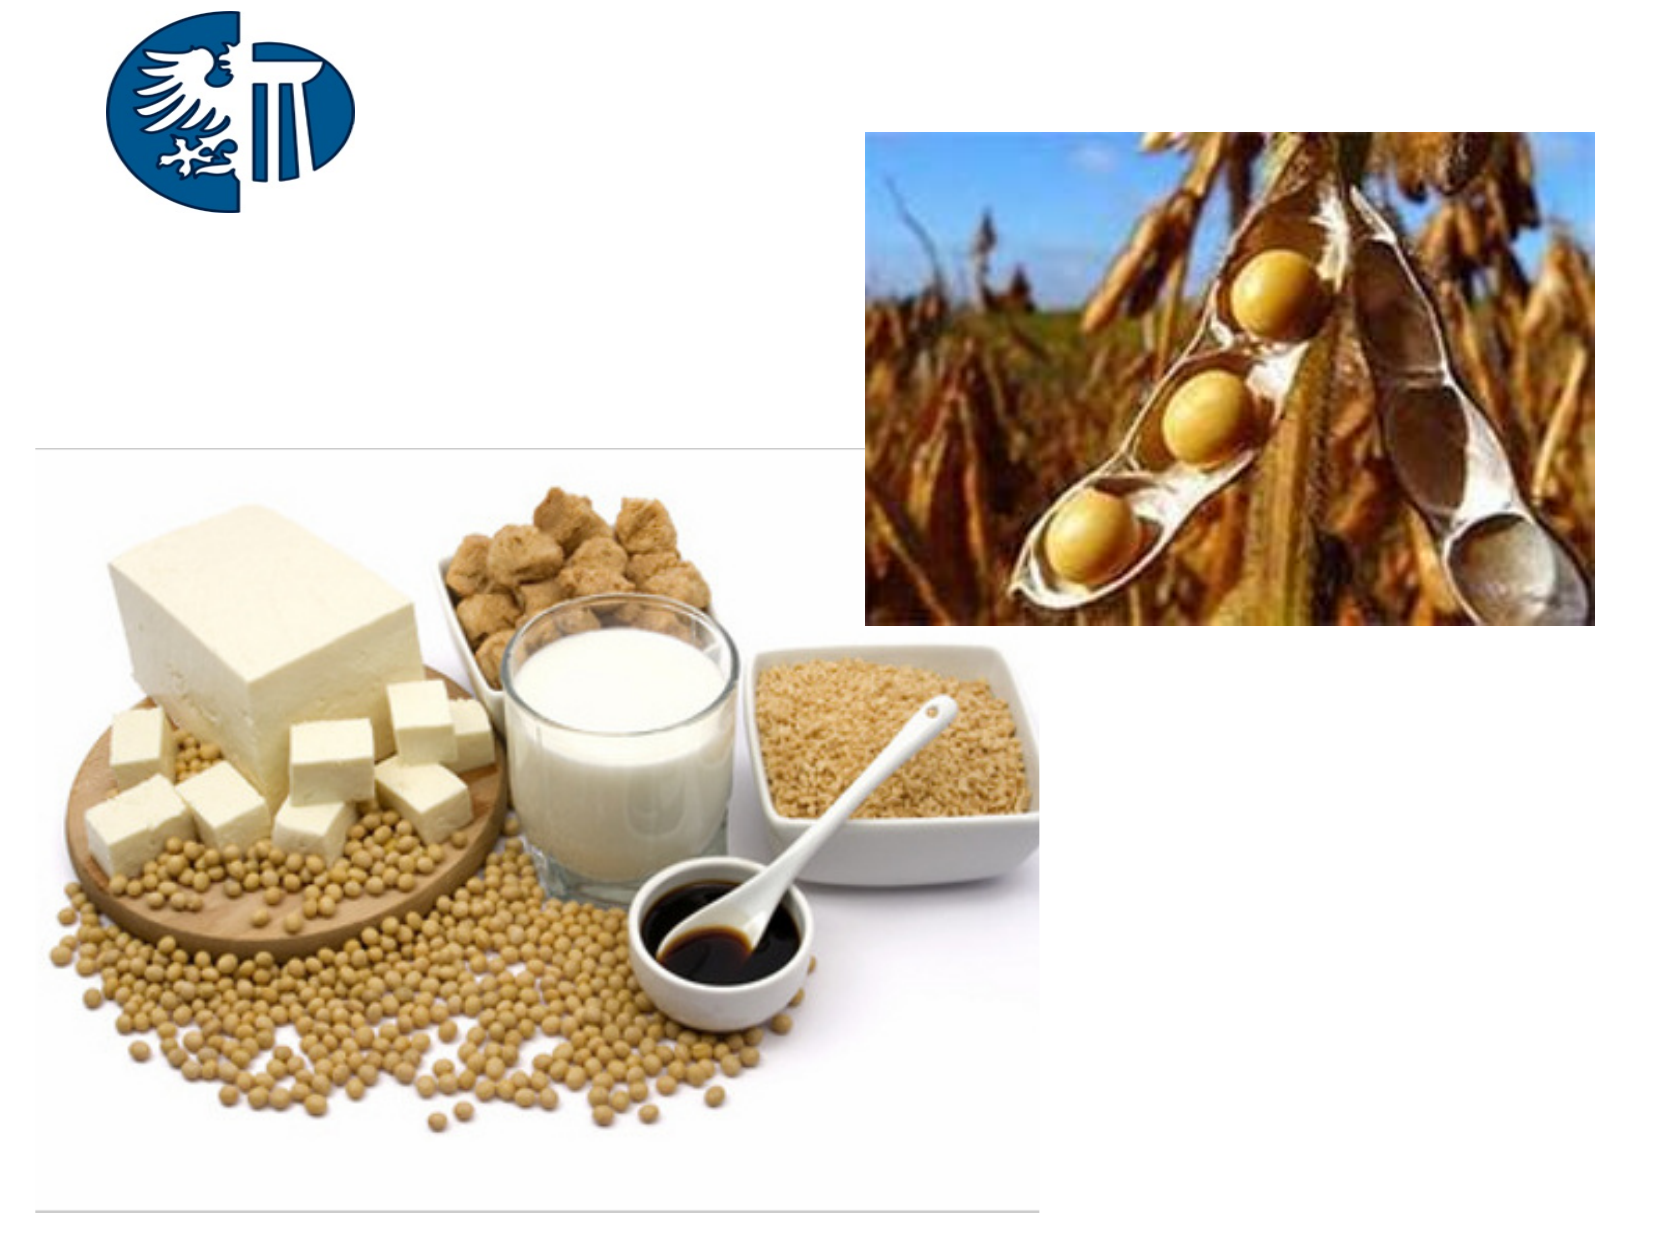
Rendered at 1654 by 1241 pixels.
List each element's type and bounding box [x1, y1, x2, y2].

picture [106, 11, 355, 213]
picture [35, 132, 1595, 1213]
